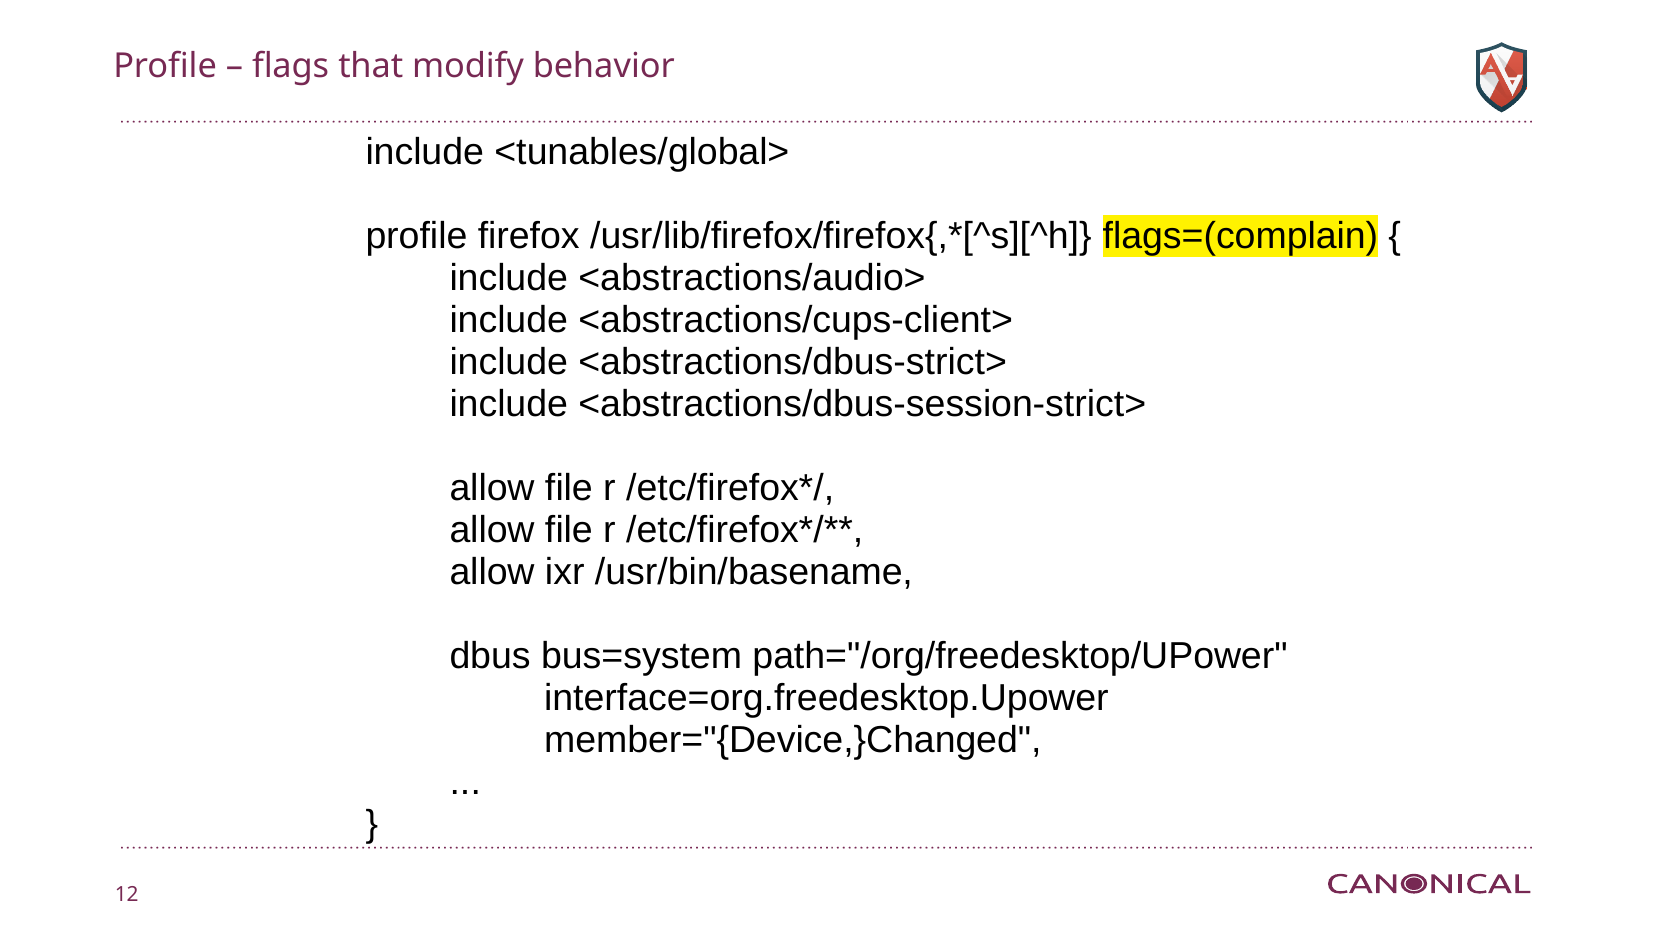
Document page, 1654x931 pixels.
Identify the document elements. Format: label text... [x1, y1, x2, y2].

picture [111, 845, 350, 851]
picture [111, 33, 1546, 124]
picture [1416, 845, 1533, 851]
title Profile – flags that modify behavior [113, 48, 1382, 81]
text_box include <tunables/global> profile firefox /usr/lib/firefox/firefox{,*[^s][^h]} flags=(complain) { include <abstractions/audio> include <abstractions/cups-client> include <abstractions/dbus-strict> include <abstractions/dbus-session-strict> allow file r /etc/firefox*/, allow file r /etc/firefox*/**, allow ixr /usr/bin/basename, dbus bus=system path="/org/freedesktop/UPower" interface=org.freedesktop.Upower member="{Device,}Changed", ... } [350, 123, 1416, 852]
